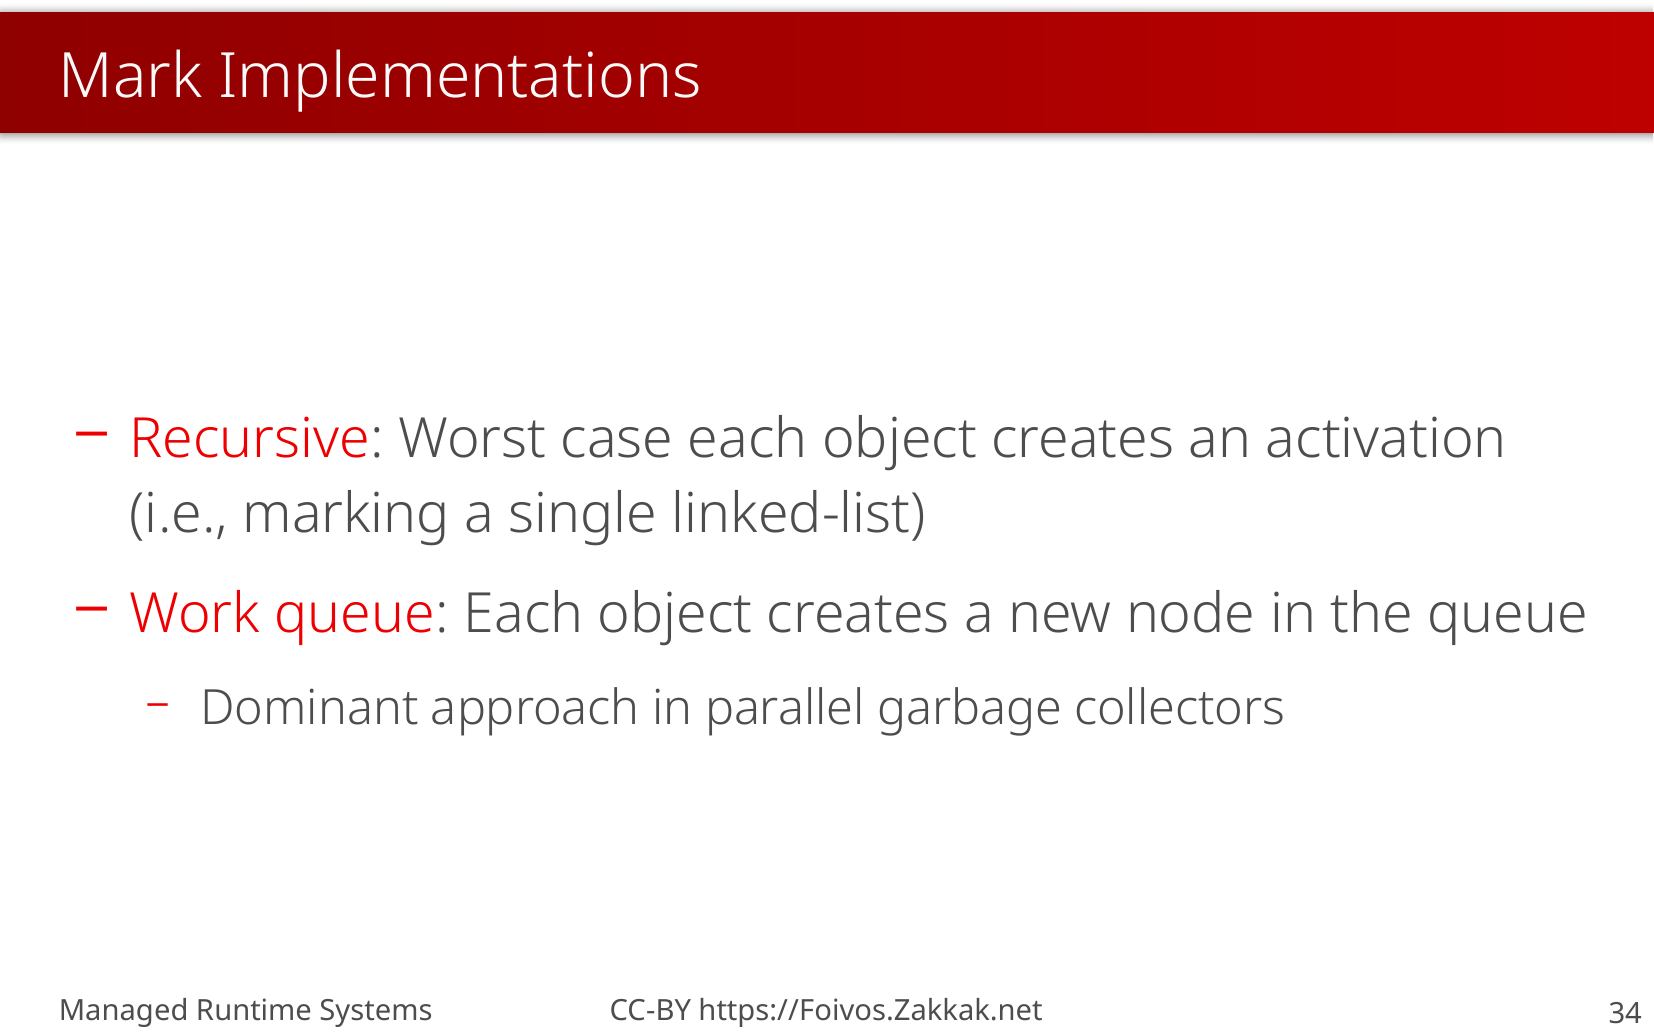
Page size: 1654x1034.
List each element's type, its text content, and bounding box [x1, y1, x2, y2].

list Recursive: Worst case each object creates an activation (i.e., marking a single linked-list) Work queue: Each object creates a new node in the queue Dominant approach in parallel garbage collectors [58, 177, 1594, 960]
title Mark Implementations [58, 7, 1329, 139]
